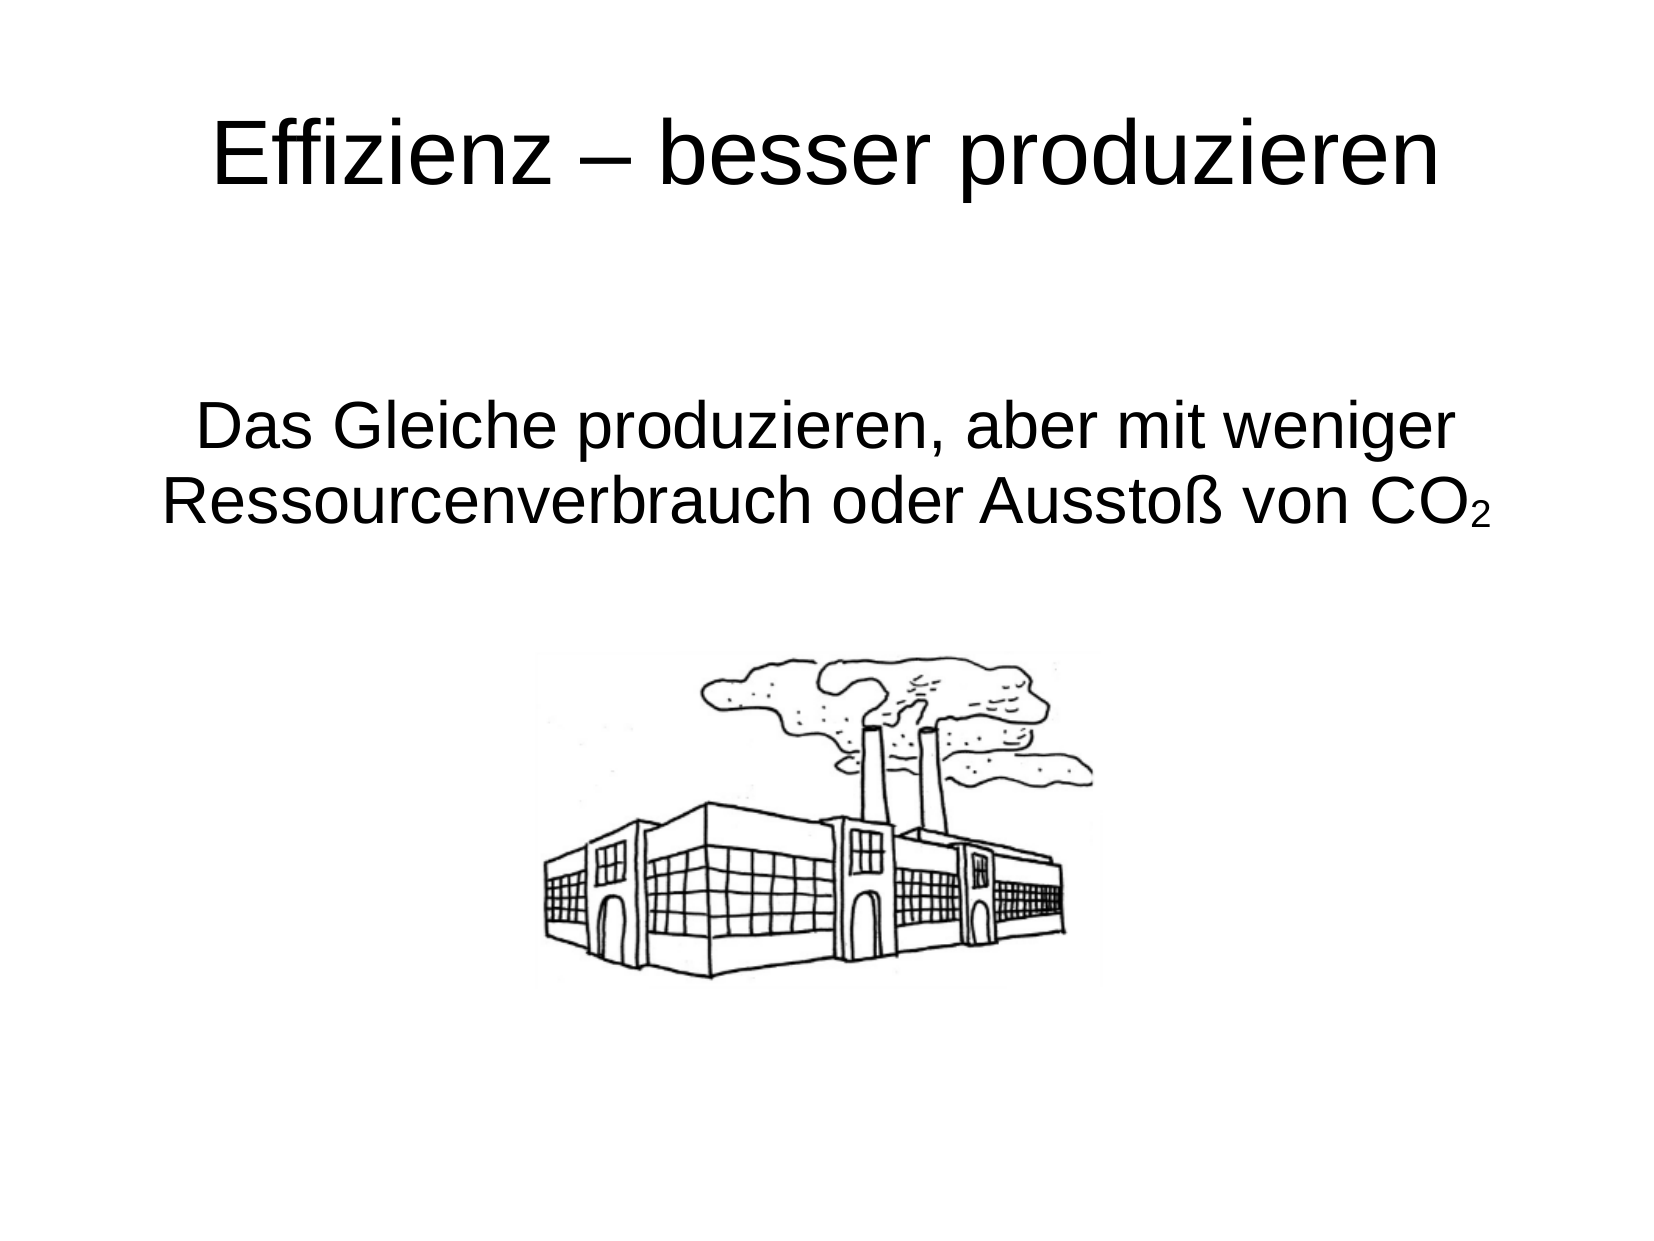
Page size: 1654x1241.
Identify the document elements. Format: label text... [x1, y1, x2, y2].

picture [494, 625, 1146, 1001]
title Effizienz – besser produzieren [82, 49, 1571, 257]
subtitle Das Gleiche produzieren, aber mit weniger Ressourcenverbrauch oder Ausstoß von CO2 [82, 290, 1571, 1010]
